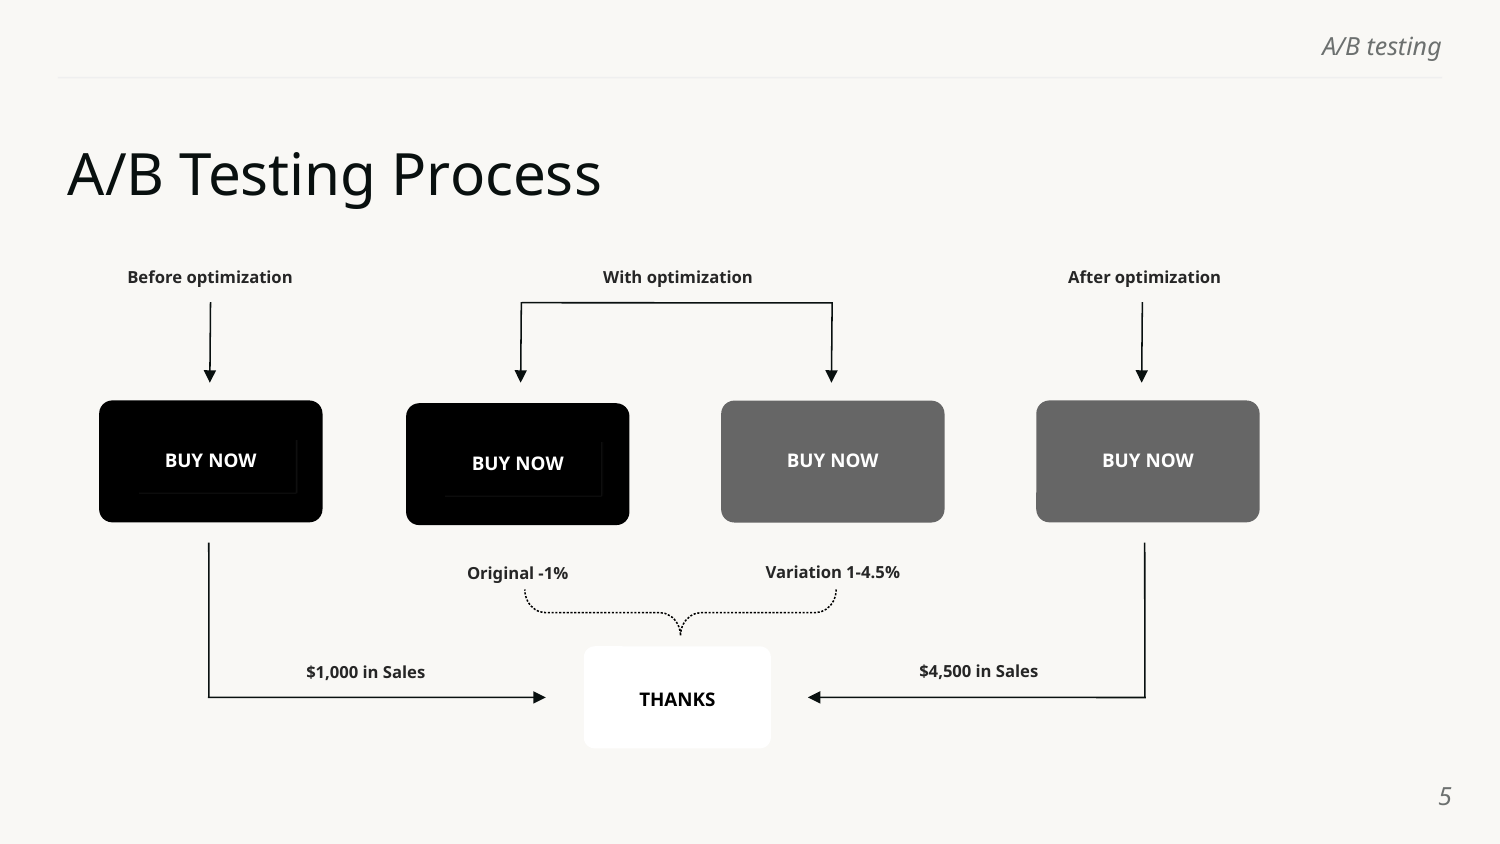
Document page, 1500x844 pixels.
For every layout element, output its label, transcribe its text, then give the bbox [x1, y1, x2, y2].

text_box BUY NOW [438, 435, 597, 491]
text_box [99, 400, 323, 523]
text_box BUY NOW [753, 432, 912, 488]
text_box $1,000 in Sales [290, 651, 441, 680]
text_box After optimization [1033, 256, 1257, 283]
text_box [583, 646, 771, 749]
text_box Before optimization [67, 256, 353, 283]
text_box $4,500 in Sales [903, 651, 1055, 679]
text_box Variation 1-4.5% [757, 551, 908, 580]
slide_number <number> [1361, 764, 1452, 830]
text_box Original -1% [442, 552, 593, 581]
text_box [721, 400, 945, 523]
text_box [406, 403, 630, 526]
text_box BUY NOW [131, 432, 290, 488]
title A/B Testing Process [67, 136, 1452, 213]
text_box [1036, 400, 1260, 523]
text_box THANKS [611, 675, 744, 722]
text_box With optimization [566, 256, 790, 283]
text_box BUY NOW [1068, 432, 1227, 488]
